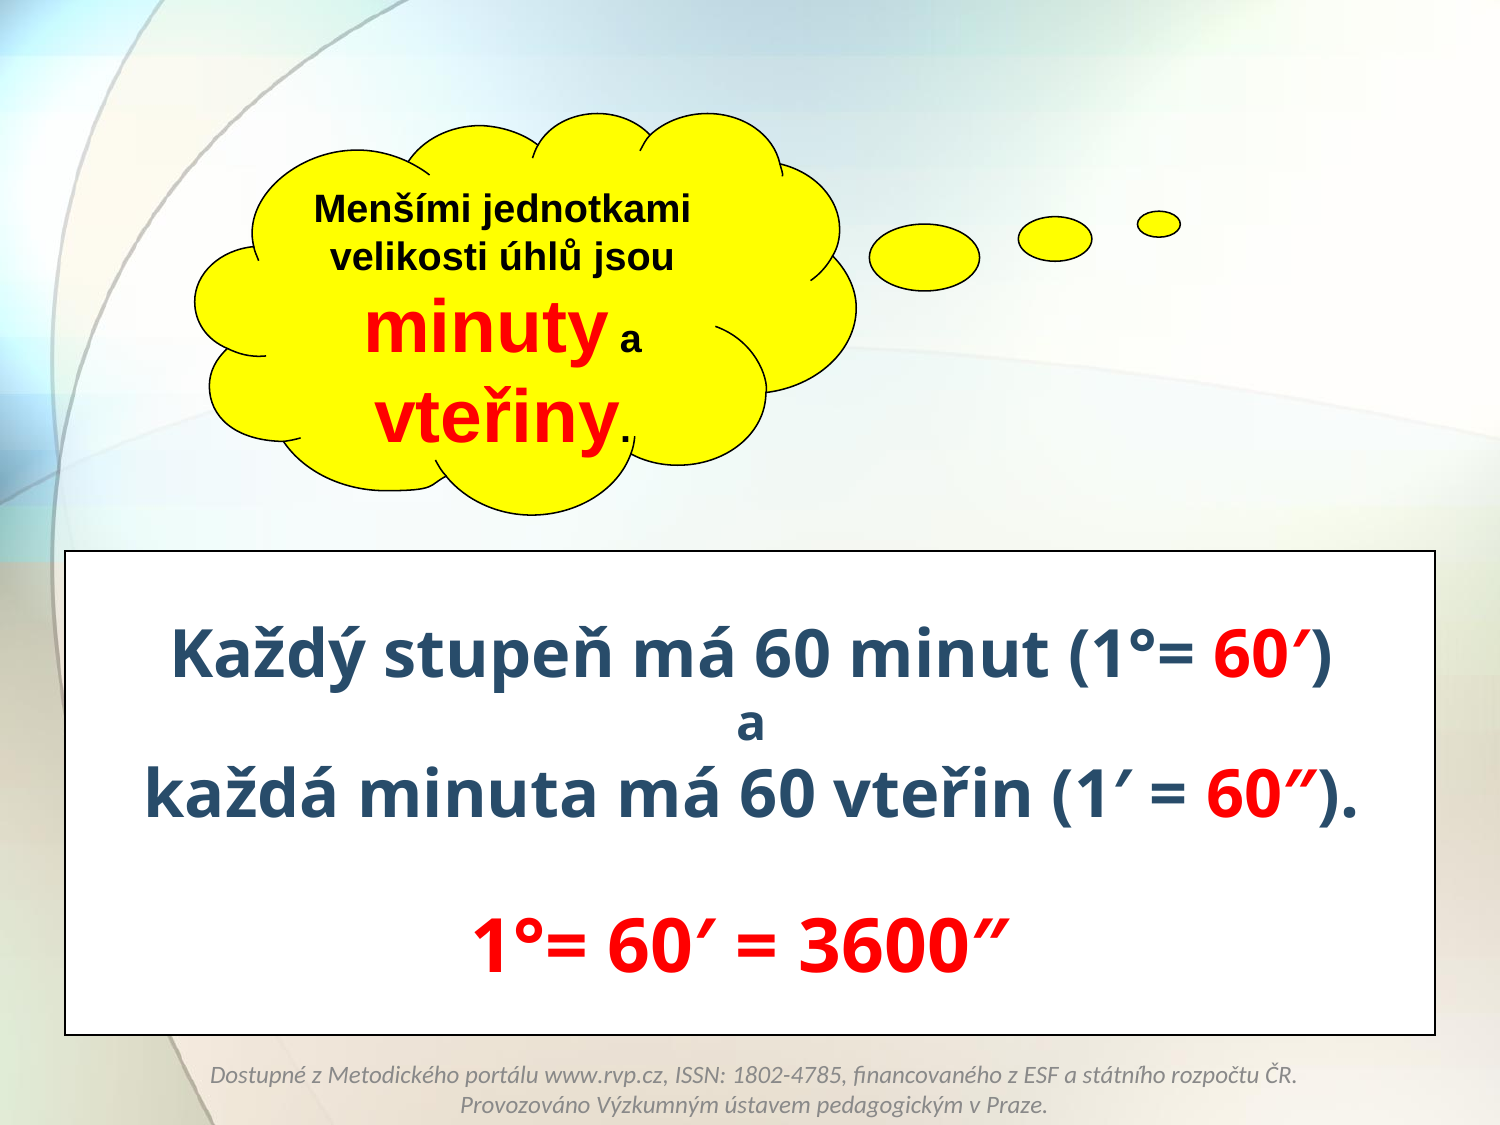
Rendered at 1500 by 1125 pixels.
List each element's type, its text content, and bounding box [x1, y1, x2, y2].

picture [0, 0, 1500, 1125]
text_box [64, 550, 1436, 1035]
text_box Každý stupeň má 60 minut (1°= 60′) a každá minuta má 60 vteřin (1′ = 60″). [119, 673, 1384, 768]
text_box 1°= 60′ = 3600″ [383, 895, 1117, 991]
text_box Menšími jednotkami velikosti úhlů jsou minuty a vteřiny. [1137, 211, 1181, 238]
text_box Menšími jednotkami velikosti úhlů jsou minuty a vteřiny. [194, 113, 857, 516]
text_box Menšími jednotkami velikosti úhlů jsou minuty a vteřiny. [1018, 216, 1092, 262]
text_box Menšími jednotkami velikosti úhlů jsou minuty a vteřiny. [869, 224, 980, 291]
